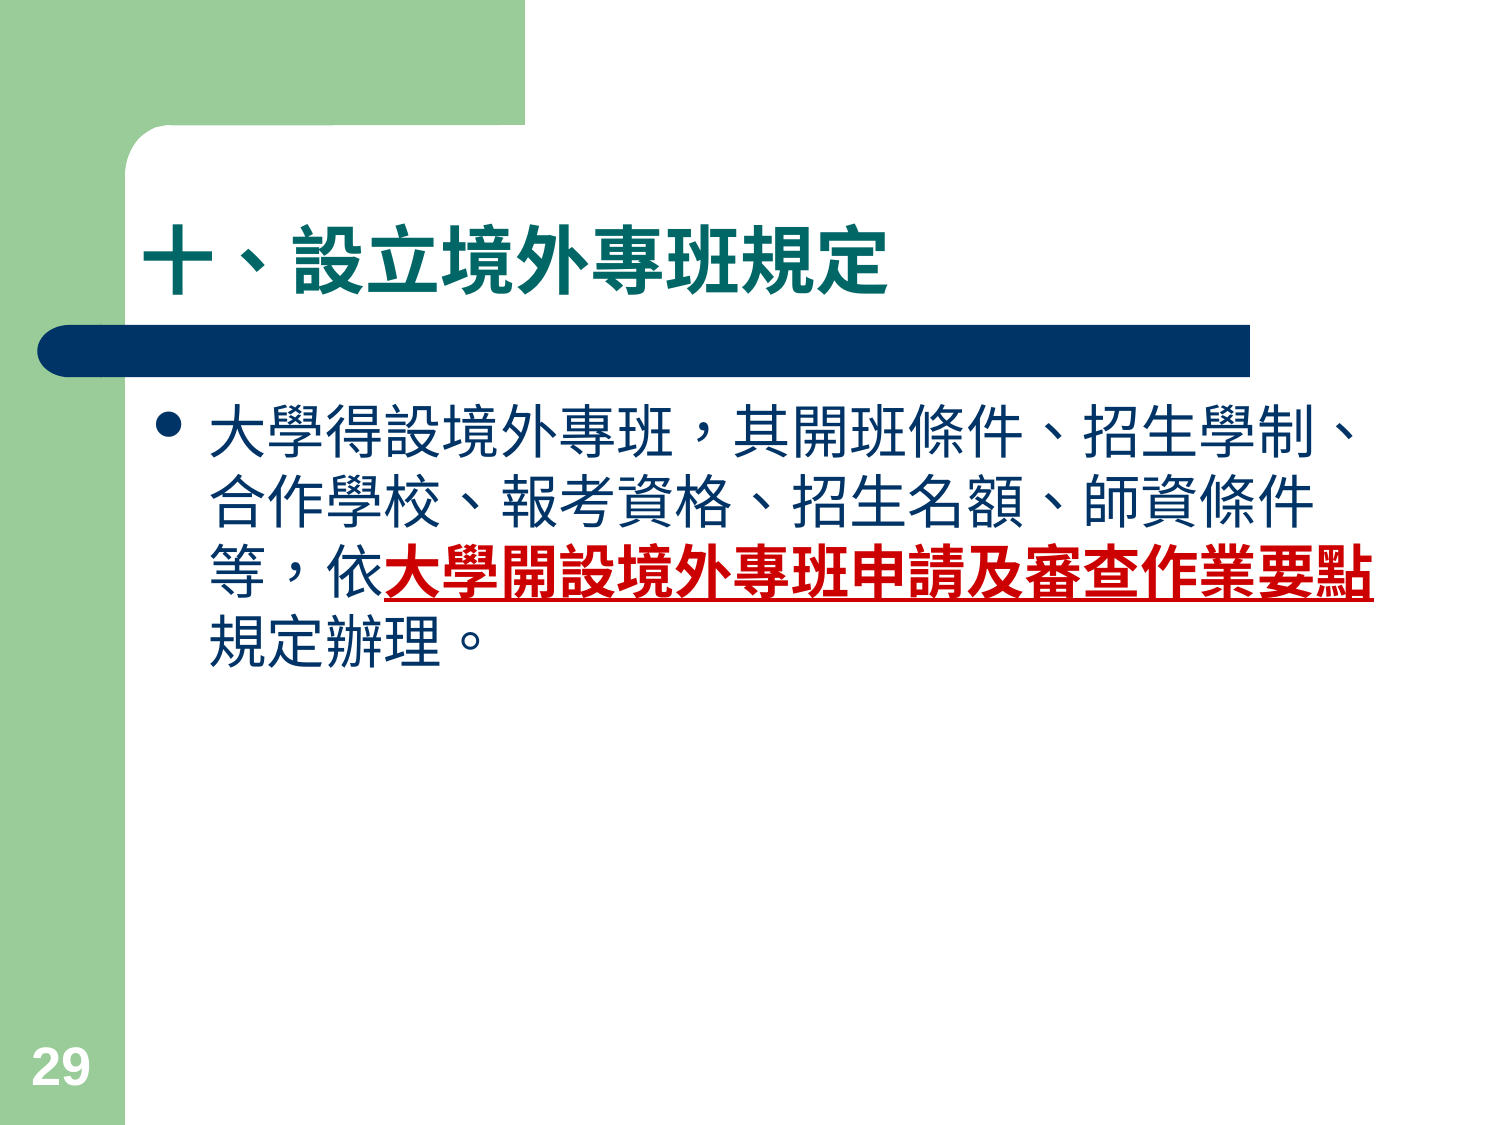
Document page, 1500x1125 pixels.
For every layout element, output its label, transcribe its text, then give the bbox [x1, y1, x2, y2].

list 大學得設境外專班，其開班條件、招生學制、合作學校、報考資格、招生名額、師資條件等，依大學開設境外專班申請及審查作業要點規定辦理。 [137, 387, 1400, 999]
slide_number <編號> [13, 1023, 111, 1105]
title 十、設立境外專班規定 [125, 125, 1425, 313]
